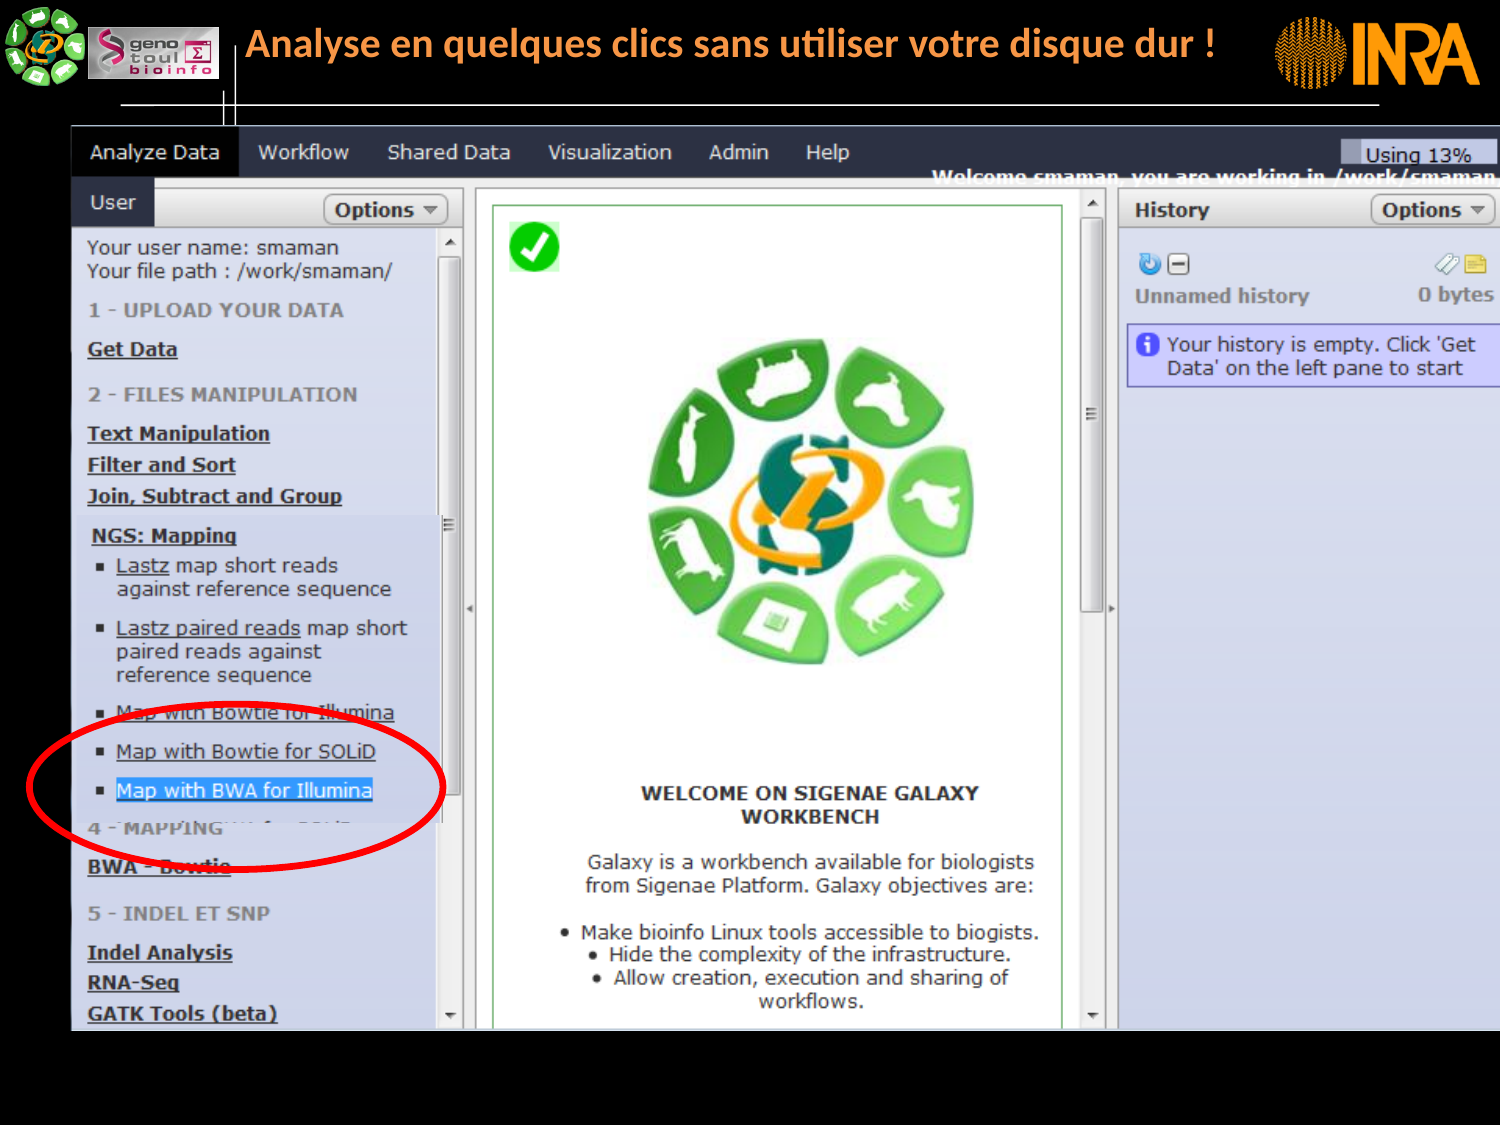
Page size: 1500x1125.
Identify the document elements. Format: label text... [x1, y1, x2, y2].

text_box Analyse en quelques clics sans utiliser votre disque dur ! [230, 19, 1400, 86]
picture [70, 125, 1500, 1031]
picture [70, 708, 439, 866]
